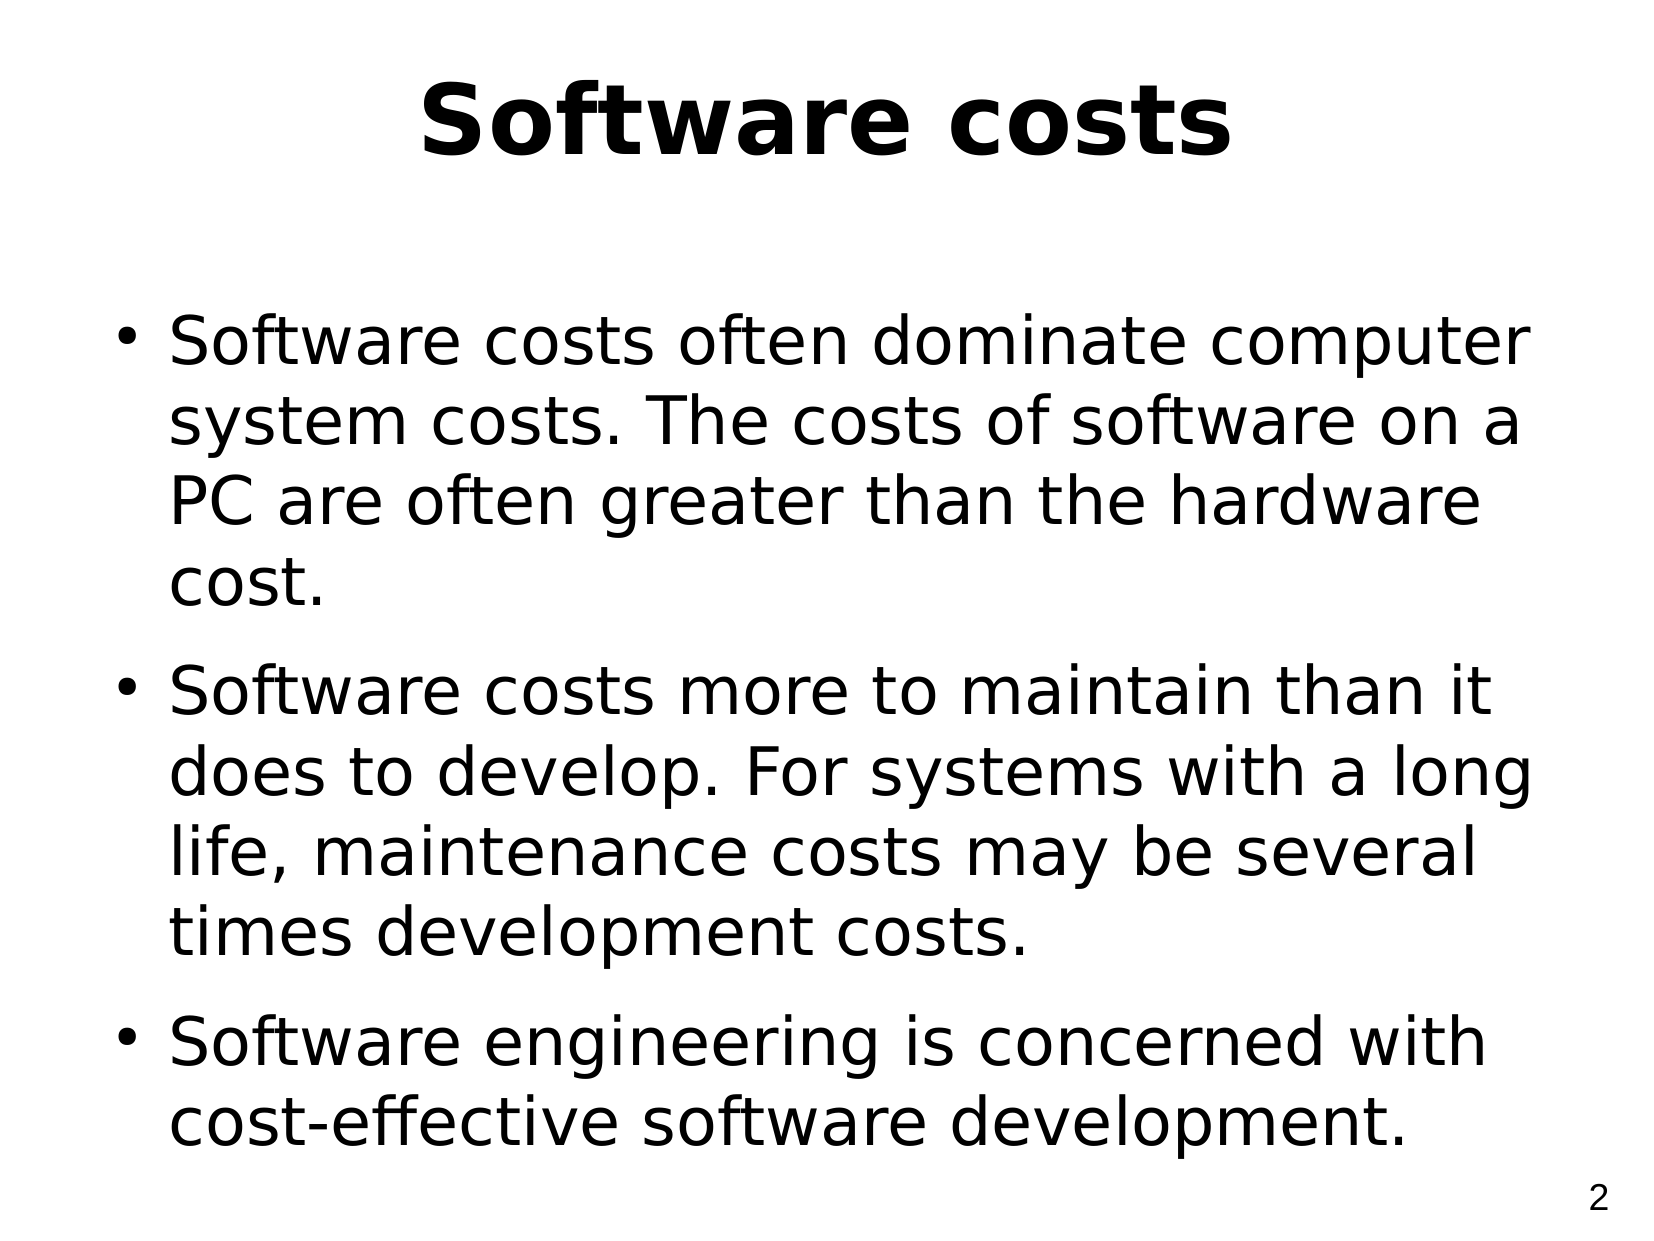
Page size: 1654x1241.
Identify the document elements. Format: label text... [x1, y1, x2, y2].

title Software costs [82, 49, 1571, 195]
list Software costs often dominate computer system costs. The costs of software on a PC are often greater than the hardware cost. Software costs more to maintain than it does to develop. For systems with a long life, maintenance costs may be several times development costs. Software engineering is concerned with cost-effective software development. [82, 290, 1571, 1010]
